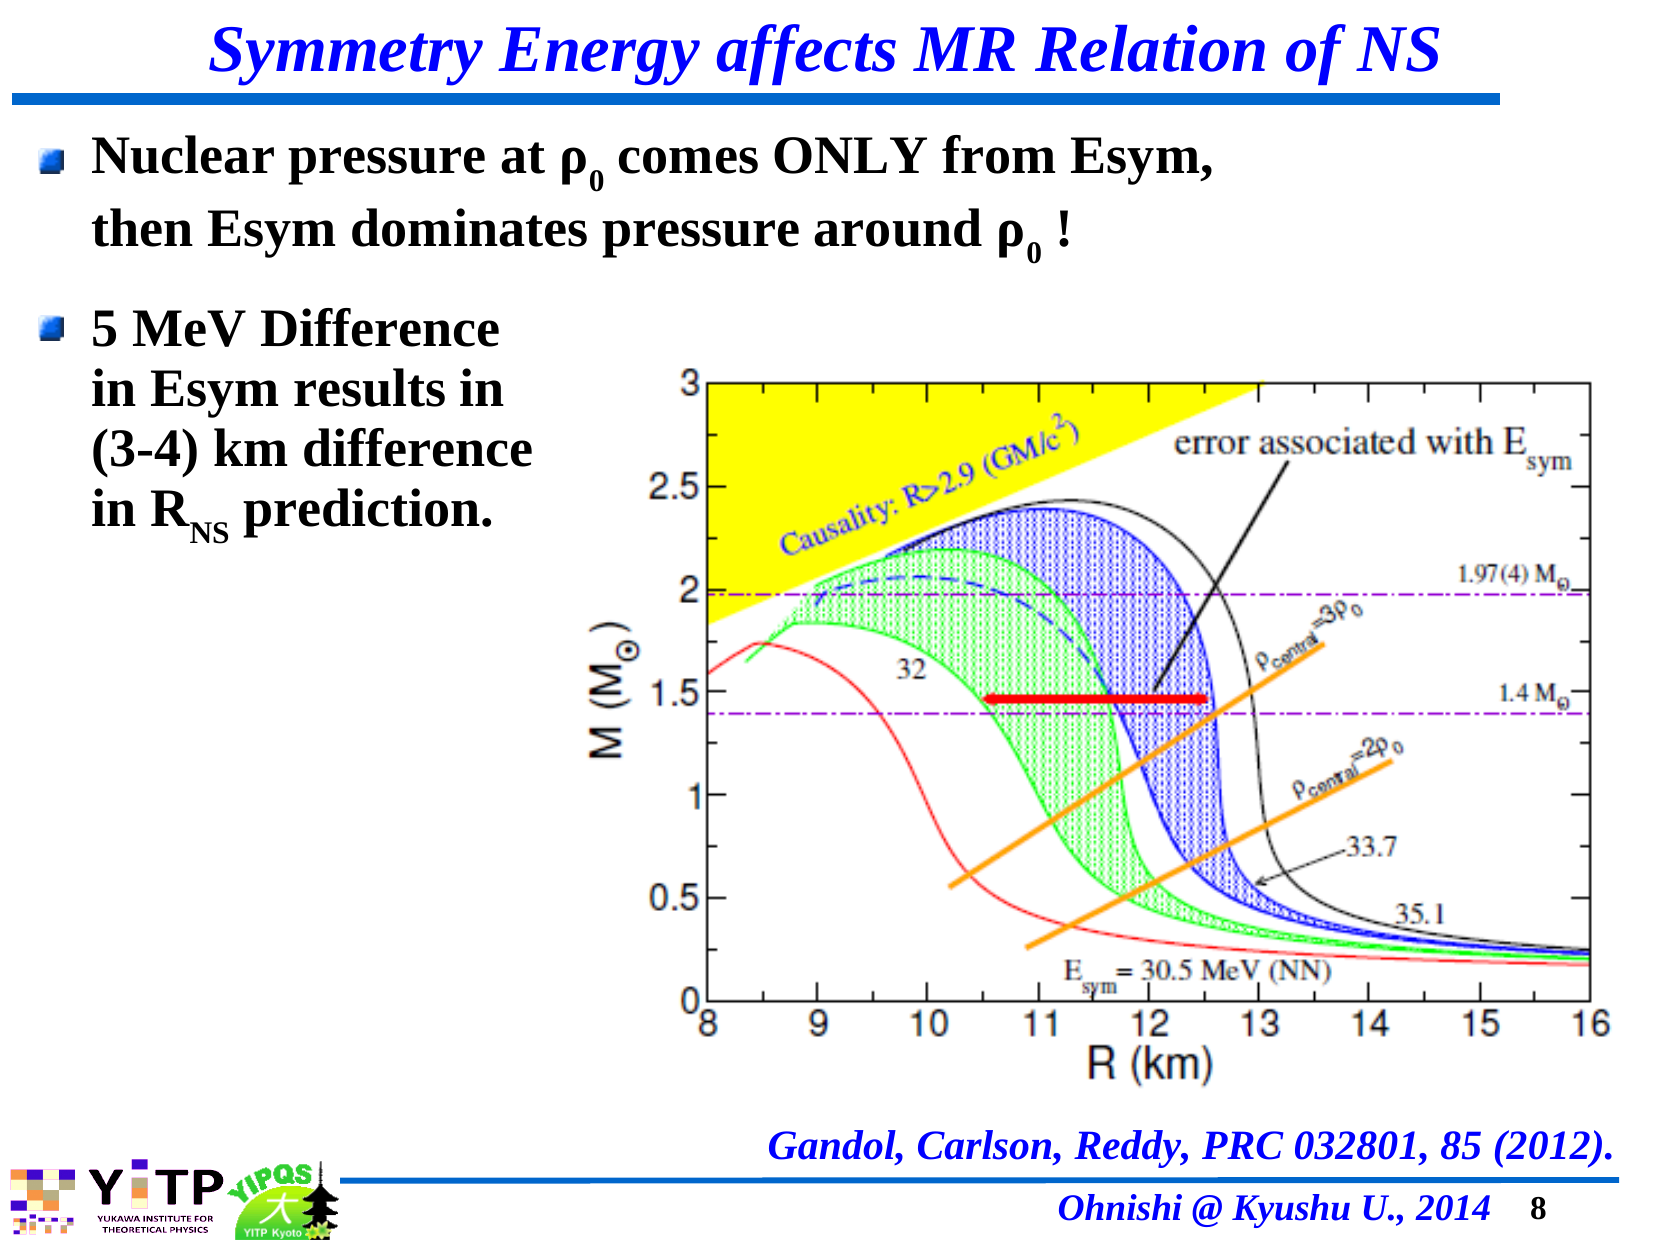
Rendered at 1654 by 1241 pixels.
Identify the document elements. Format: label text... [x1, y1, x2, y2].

title Symmetry Energy affects MR Relation of NS [0, 0, 1654, 99]
picture [561, 358, 1630, 1093]
list Nuclear pressure at ρ0 comes ONLY from Esym, then Esym dominates pressure around ρ0 ! 5 MeV Difference in Esym results in (3-4) km difference in RNS prediction. [20, 124, 1621, 1137]
picture [0, 1154, 340, 1241]
text_box Gandol, Carlson, Reddy, PRC 032801, 85 (2012). [767, 1122, 1617, 1169]
